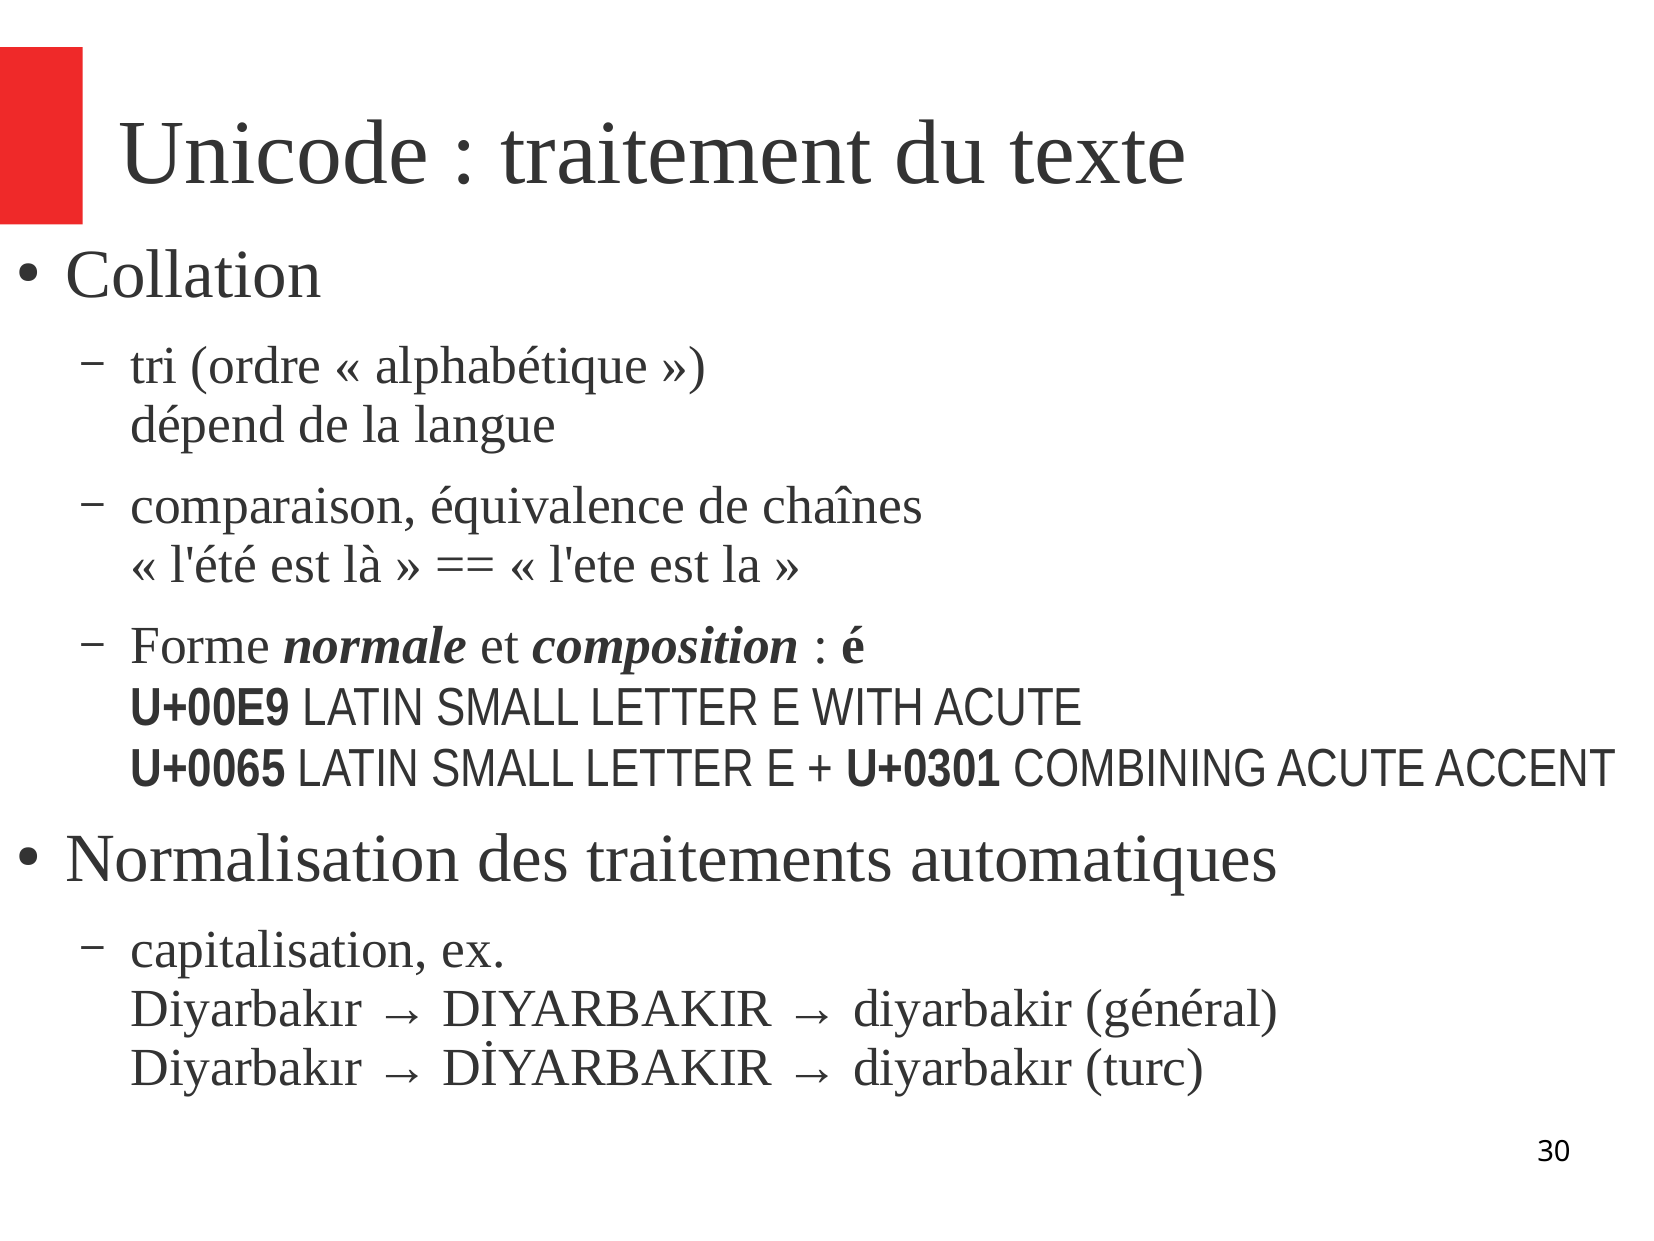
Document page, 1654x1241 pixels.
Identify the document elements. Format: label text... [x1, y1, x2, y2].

list Collation tri (ordre « alphabétique ») dépend de la langue comparaison, équivalence de chaînes « l'été est là » == « l'ete est la » Forme normale et composition : é U+00E9 LATIN SMALL LETTER E WITH ACUTE U+0065 LATIN SMALL LETTER E + U+0301 COMBINING ACUTE ACCENT Normalisation des traitements automatiques capitalisation, ex. Diyarbakır → DIYARBAKIR → diyarbakir (général) Diyarbakır → DİYARBAKIR → diyarbakır (turc) [0, 236, 1630, 1217]
title Unicode : traitement du texte [118, 49, 1571, 236]
